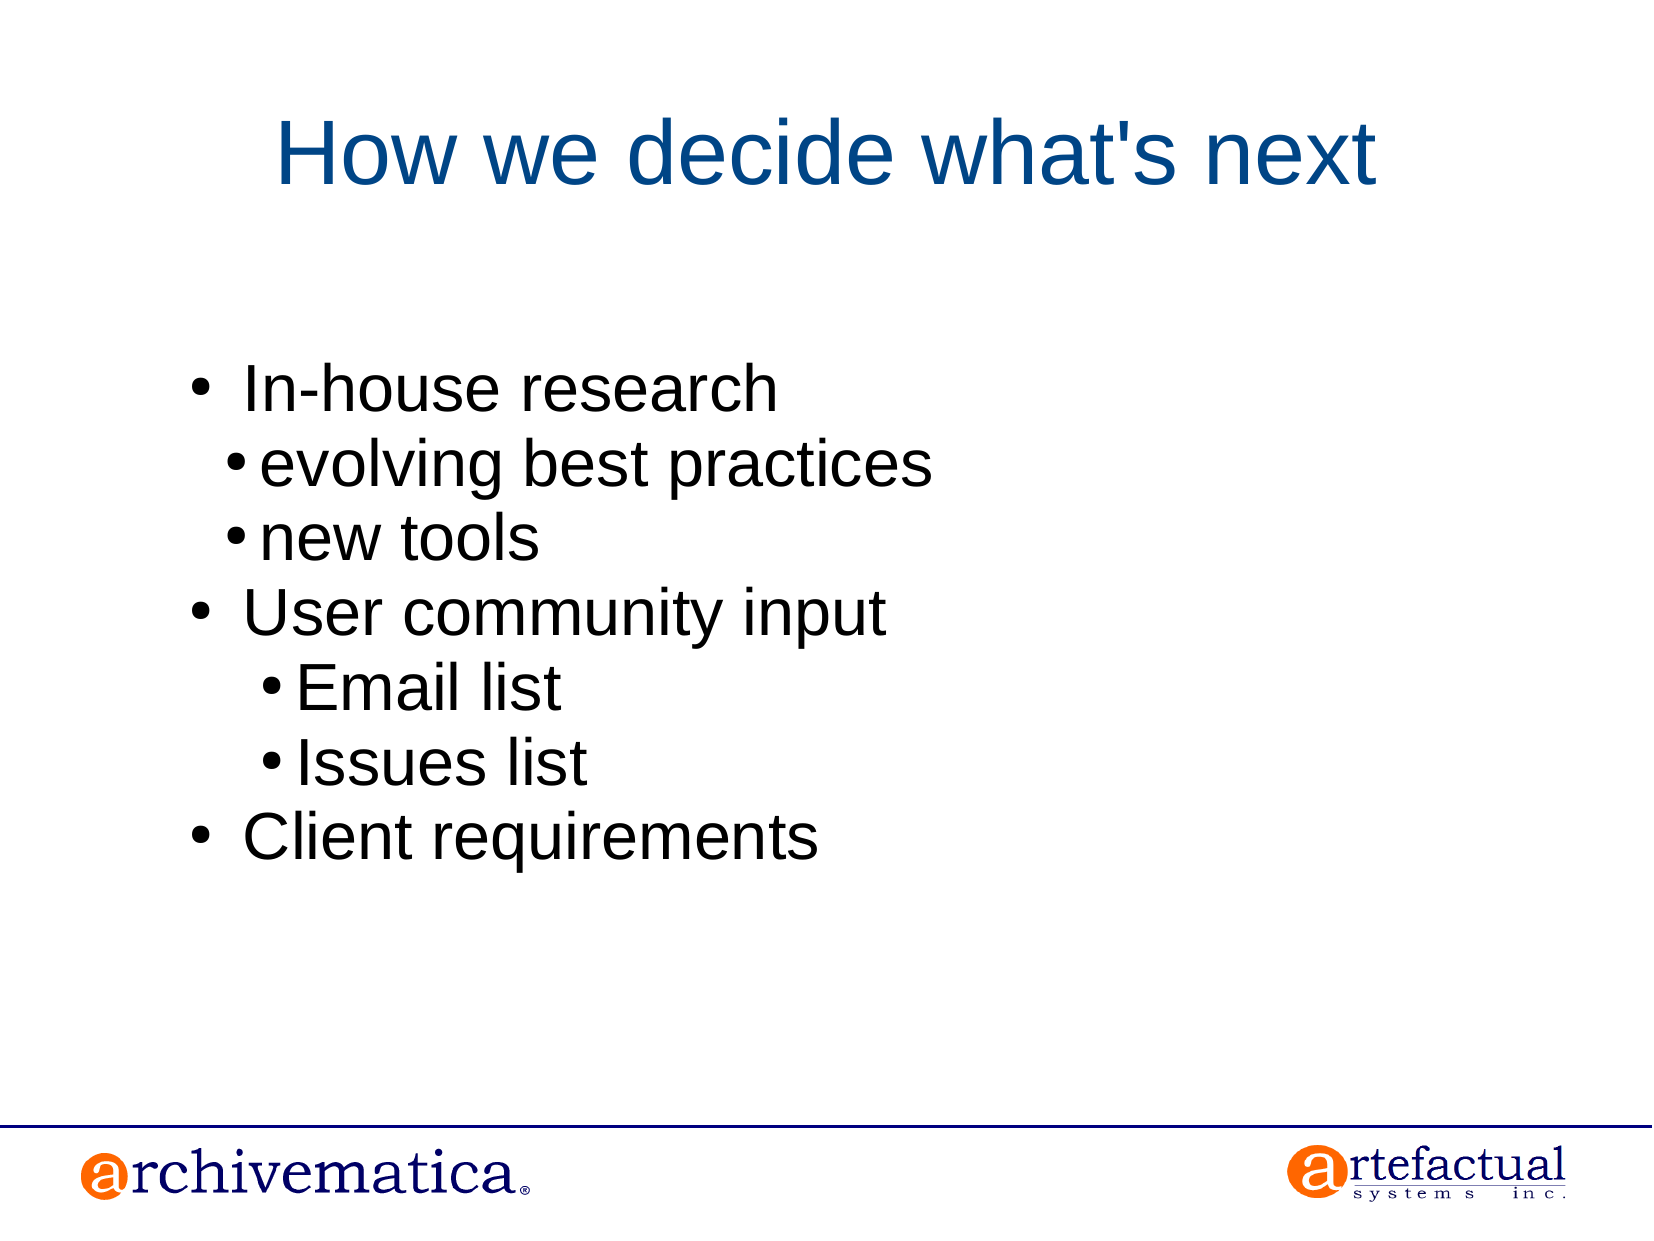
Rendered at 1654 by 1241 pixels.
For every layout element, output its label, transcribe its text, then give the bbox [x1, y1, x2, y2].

picture [81, 1133, 531, 1216]
title How we decide what's next [82, 49, 1571, 257]
picture [1280, 1137, 1577, 1209]
subtitle In-house research evolving best practices new tools User community input Email list Issues list Client requirements [82, 290, 1538, 1010]
